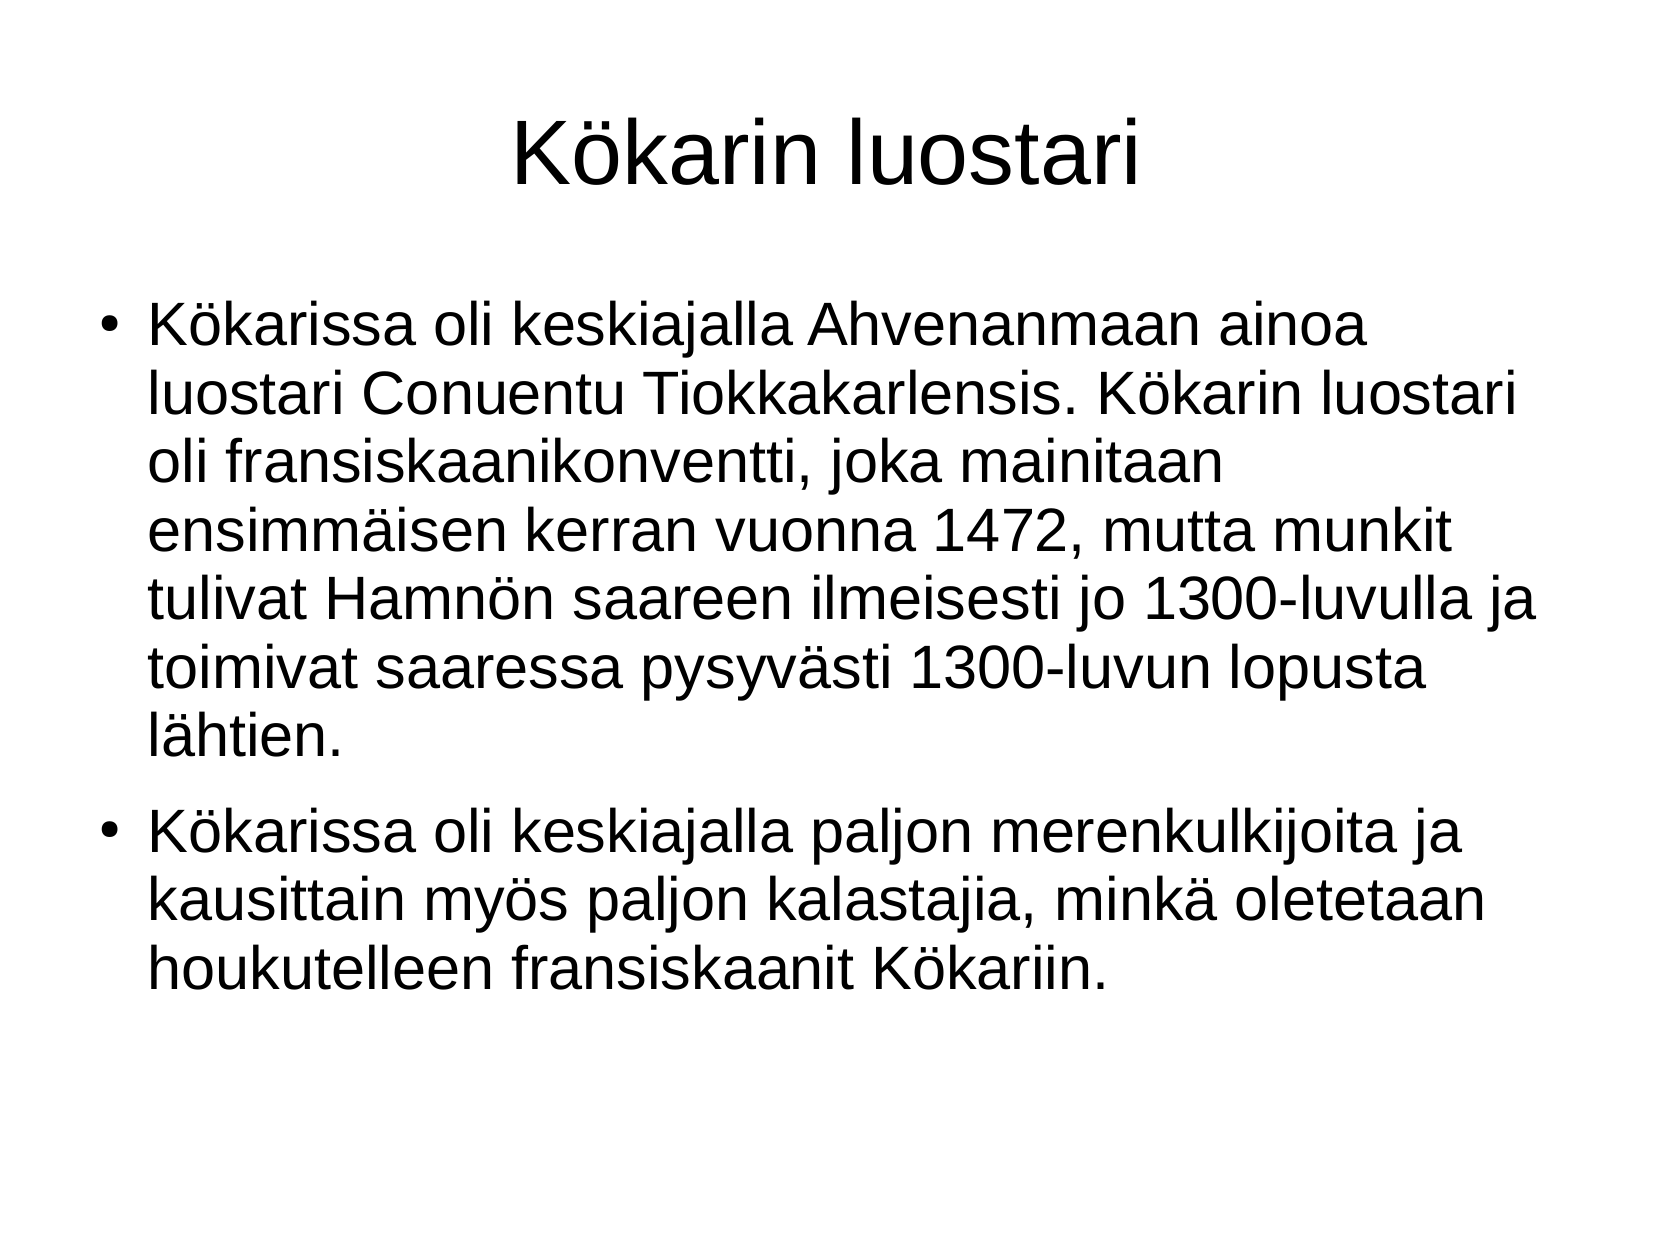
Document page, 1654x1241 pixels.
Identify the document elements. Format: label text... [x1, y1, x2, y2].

list Kökarissa oli keskiajalla Ahvenanmaan ainoa luostari Conuentu Tiokkakarlensis. Kökarin luostari oli fransiskaanikonventti, joka mainitaan ensimmäisen kerran vuonna 1472, mutta munkit tulivat Hamnön saareen ilmeisesti jo 1300-luvulla ja toimivat saaressa pysyvästi 1300-luvun lopusta lähtien. Kökarissa oli keskiajalla paljon merenkulkijoita ja kausittain myös paljon kalastajia, minkä oletetaan houkutelleen fransiskaanit Kökariin. [82, 290, 1571, 1010]
title Kökarin luostari [82, 49, 1571, 257]
